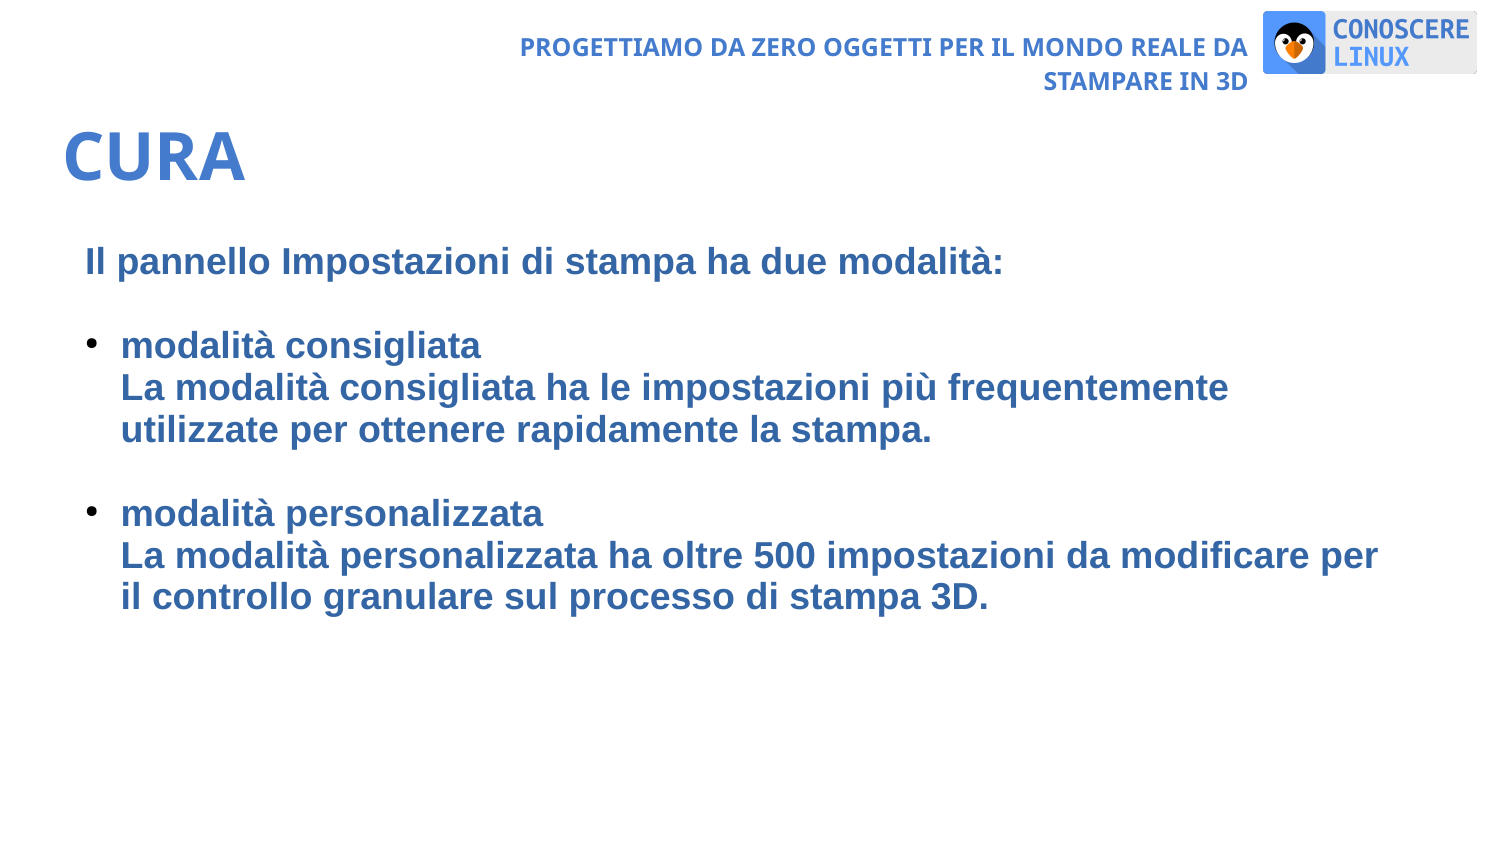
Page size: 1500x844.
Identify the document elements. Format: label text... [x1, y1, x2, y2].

picture [1263, 11, 1477, 74]
text_box Il pannello Impostazioni di stampa ha due modalità: modalità consigliata La modalità consigliata ha le impostazioni più frequentemente utilizzate per ottenere rapidamente la stampa. modalità personalizzata La modalità personalizzata ha oltre 500 impostazioni da modificare per il controllo granulare sul processo di stampa 3D. [70, 232, 1404, 649]
text_box CURA [47, 102, 1276, 189]
text_box PROGETTIAMO DA ZERO OGGETTI PER IL MONDO REALE DA STAMPARE IN 3D [437, 21, 1264, 91]
